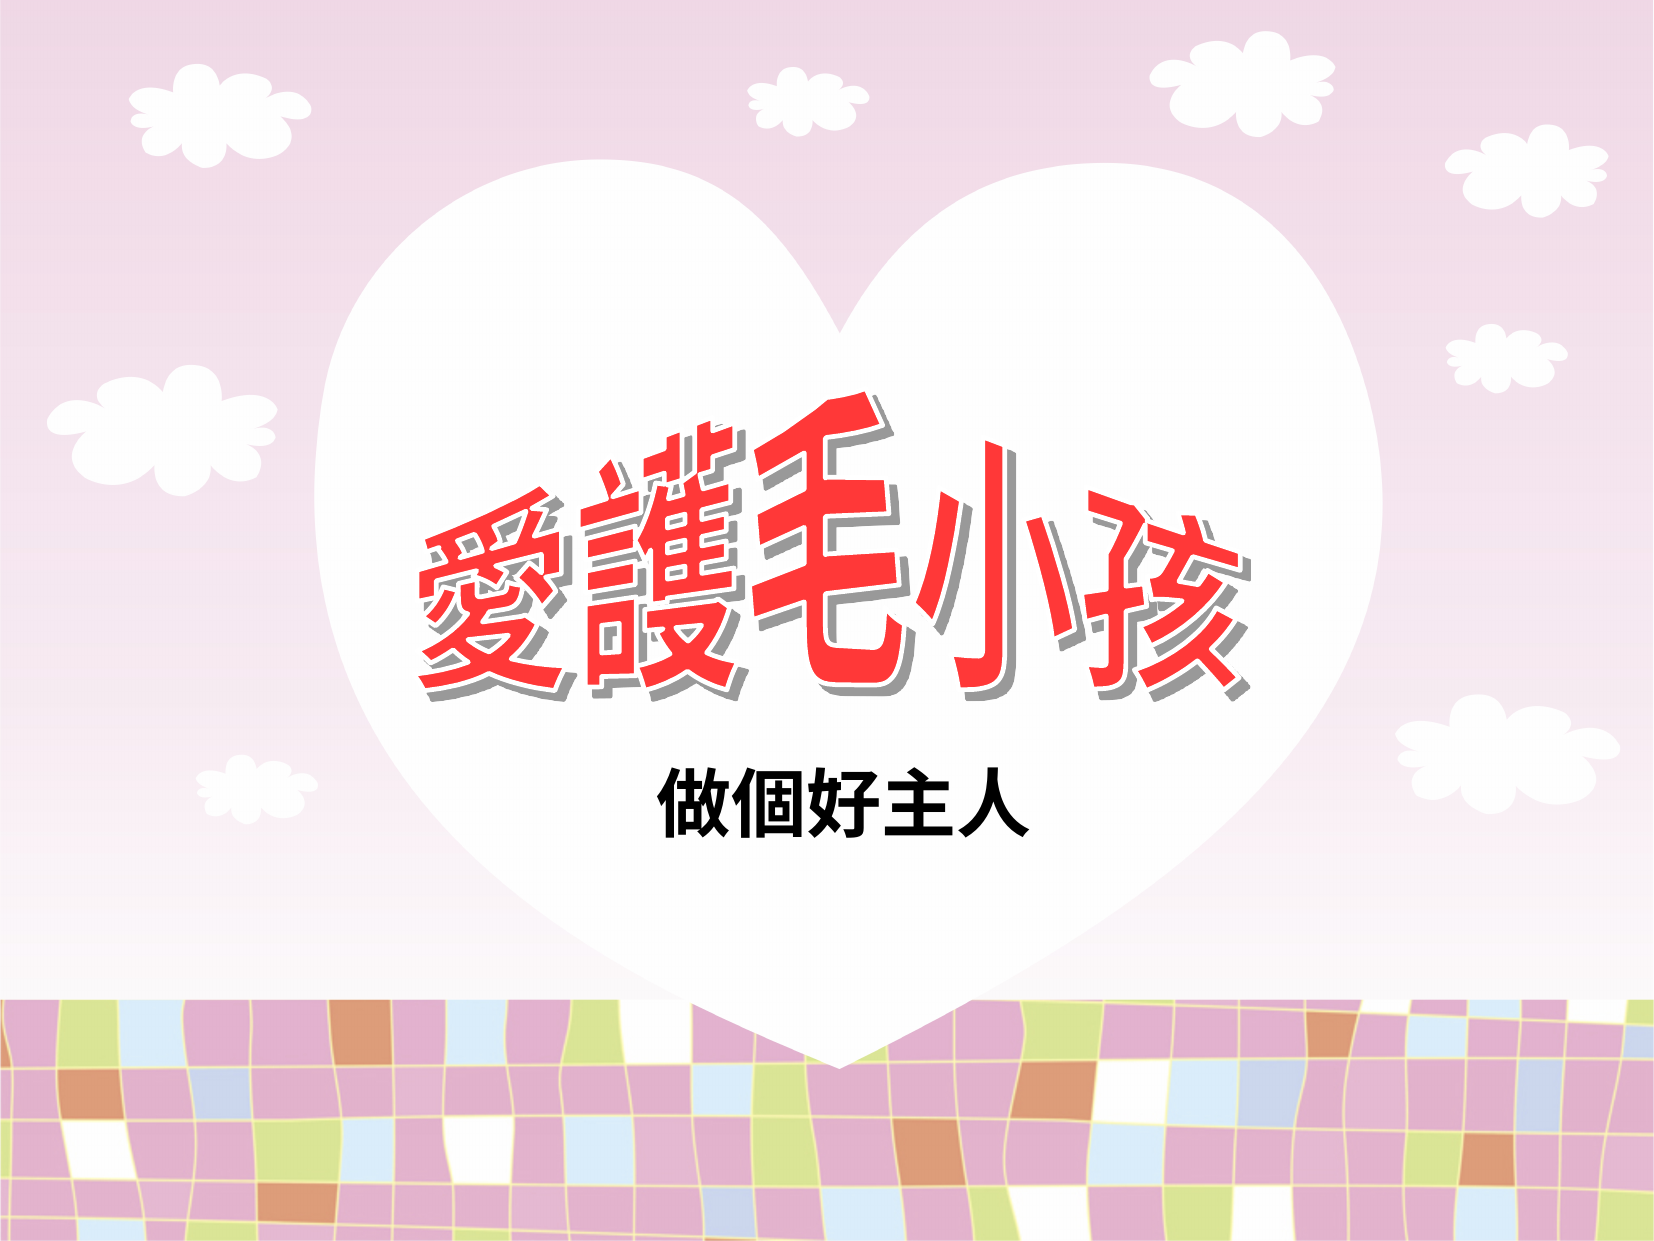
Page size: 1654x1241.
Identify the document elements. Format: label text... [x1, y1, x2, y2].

text_box 愛護毛小孩 [578, 454, 641, 531]
text_box 愛護毛小孩 [912, 487, 962, 625]
text_box 愛護毛小孩 [1081, 486, 1241, 689]
text_box 愛護毛小孩 [1134, 607, 1240, 691]
text_box 愛護毛小孩 [950, 436, 1005, 690]
picture [0, 0, 1654, 1241]
text_box 愛護毛小孩 [749, 388, 905, 686]
text_box 愛護毛小孩 [585, 596, 738, 691]
text_box 愛護毛小孩 [413, 483, 567, 691]
text_box 愛護毛小孩 [1023, 514, 1075, 641]
text_box 愛護毛小孩 [585, 417, 735, 605]
text_box 愛護毛小孩 [585, 560, 636, 593]
subtitle 做個好主人 [622, 727, 1066, 876]
